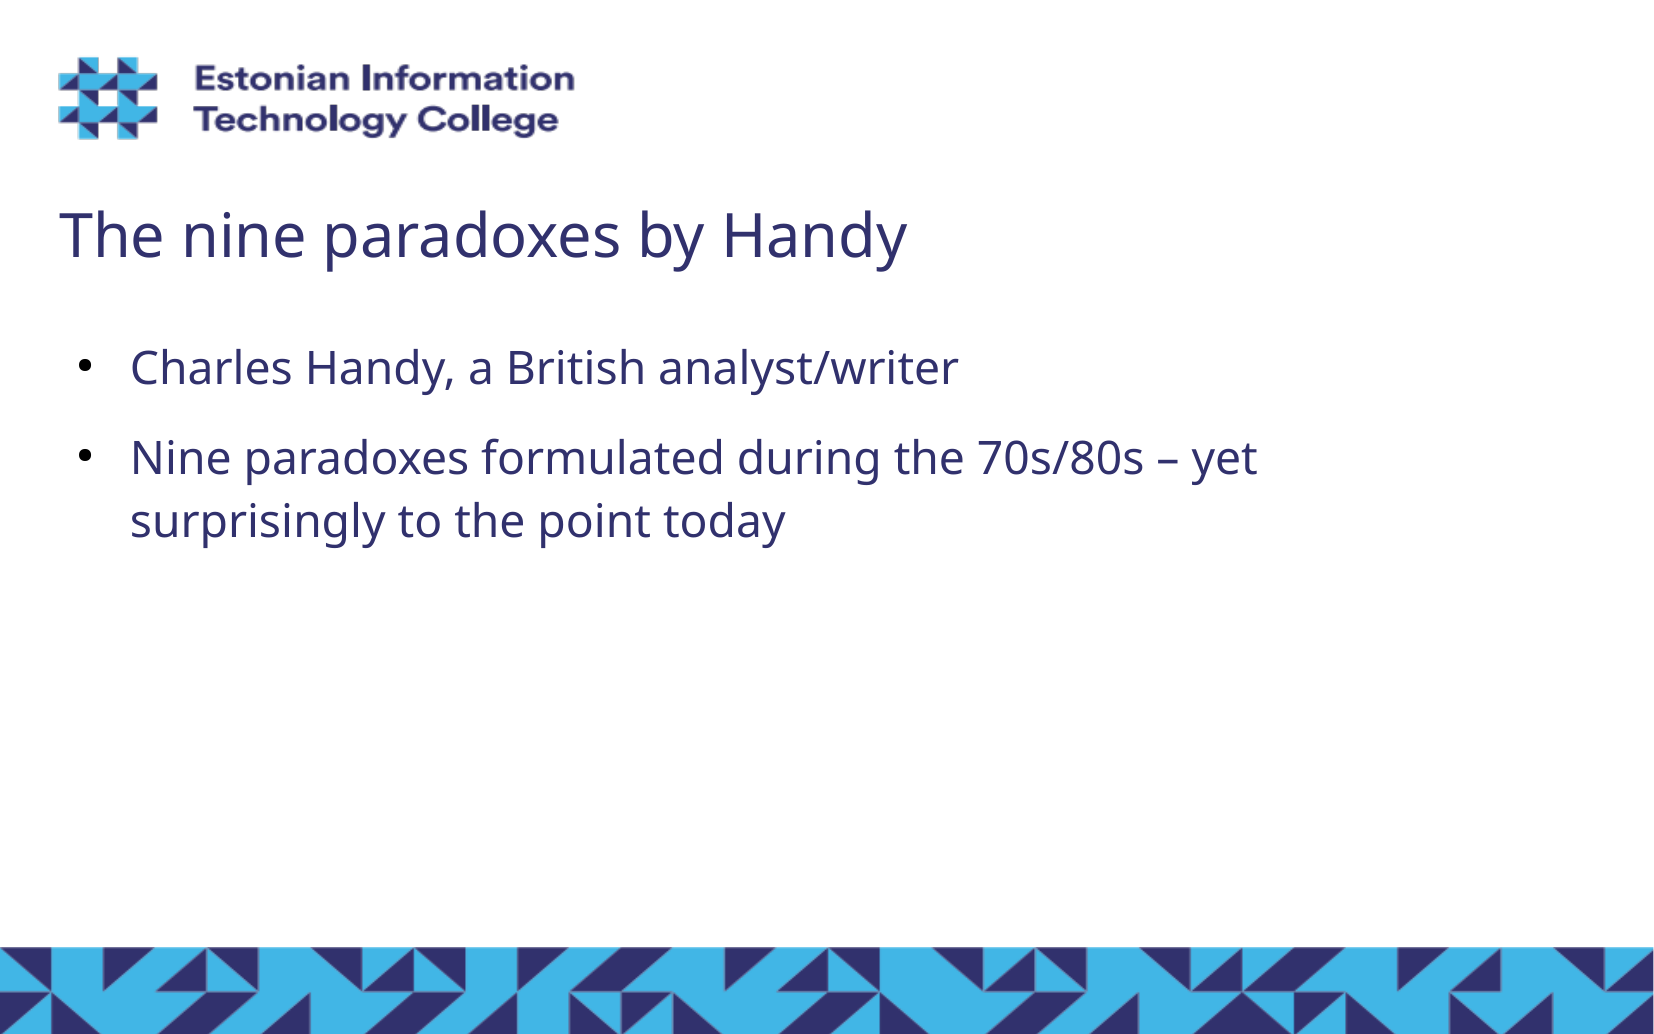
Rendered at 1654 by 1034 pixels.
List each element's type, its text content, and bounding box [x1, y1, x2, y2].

list Charles Handy, a British analyst/writer Nine paradoxes formulated during the 70s/80s – yet surprisingly to the point today [59, 334, 1418, 788]
title The nine paradoxes by Handy [59, 147, 1548, 321]
